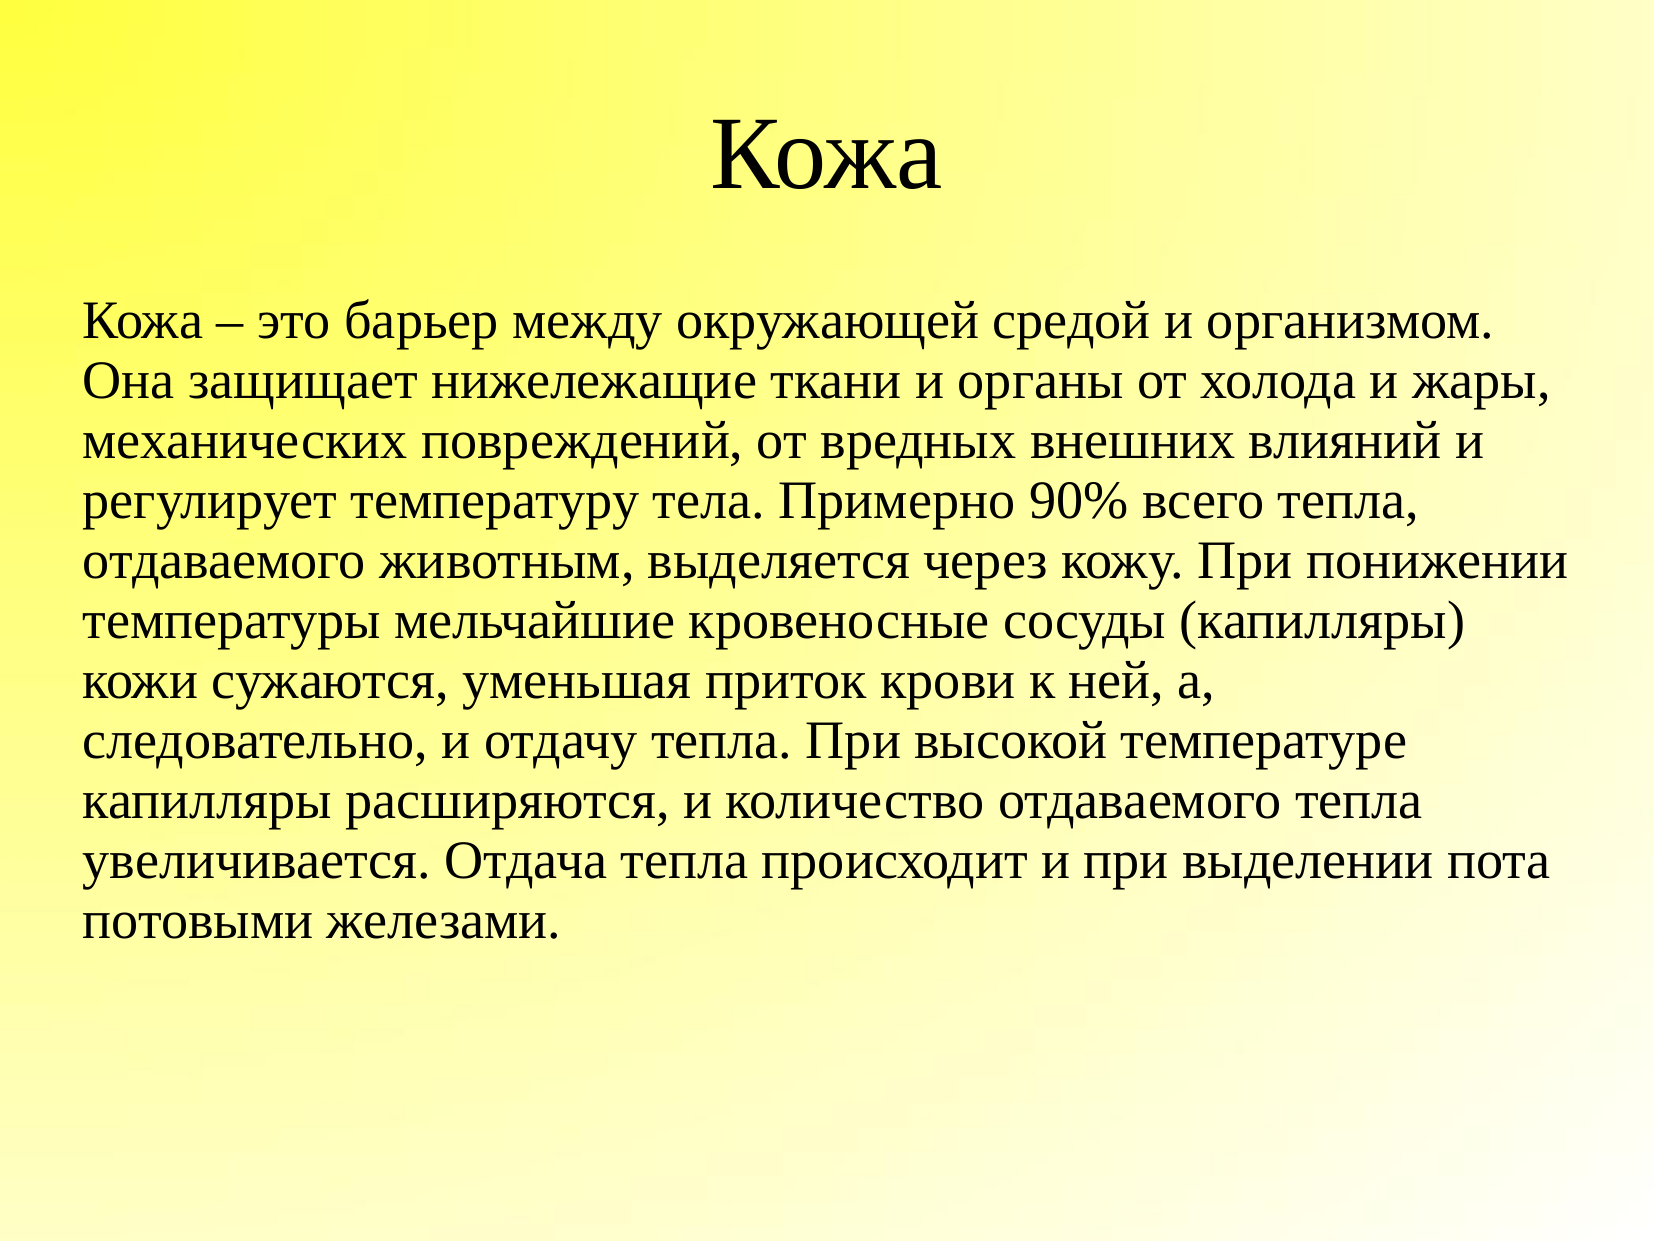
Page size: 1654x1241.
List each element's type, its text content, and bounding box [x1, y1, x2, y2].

picture [0, 0, 1654, 1241]
list Кожа – это барьер между окружающей средой и организмом. Она защищает нижележащие ткани и органы от холода и жары, механических повреждений, от вредных внешних влияний и регулирует температуру тела. Примерно 90% всего тепла, отдаваемого животным, выделяется через кожу. При понижении температуры мельчайшие кровеносные сосуды (капилляры) кожи сужаются, уменьшая приток крови к ней, а, следовательно, и отдачу тепла. При высокой температуре капилляры расширяются, и количество отдаваемого тепла увеличивается. Отдача тепла происходит и при выделении пота потовыми железами. [82, 290, 1571, 1109]
title Кожа [82, 49, 1571, 257]
